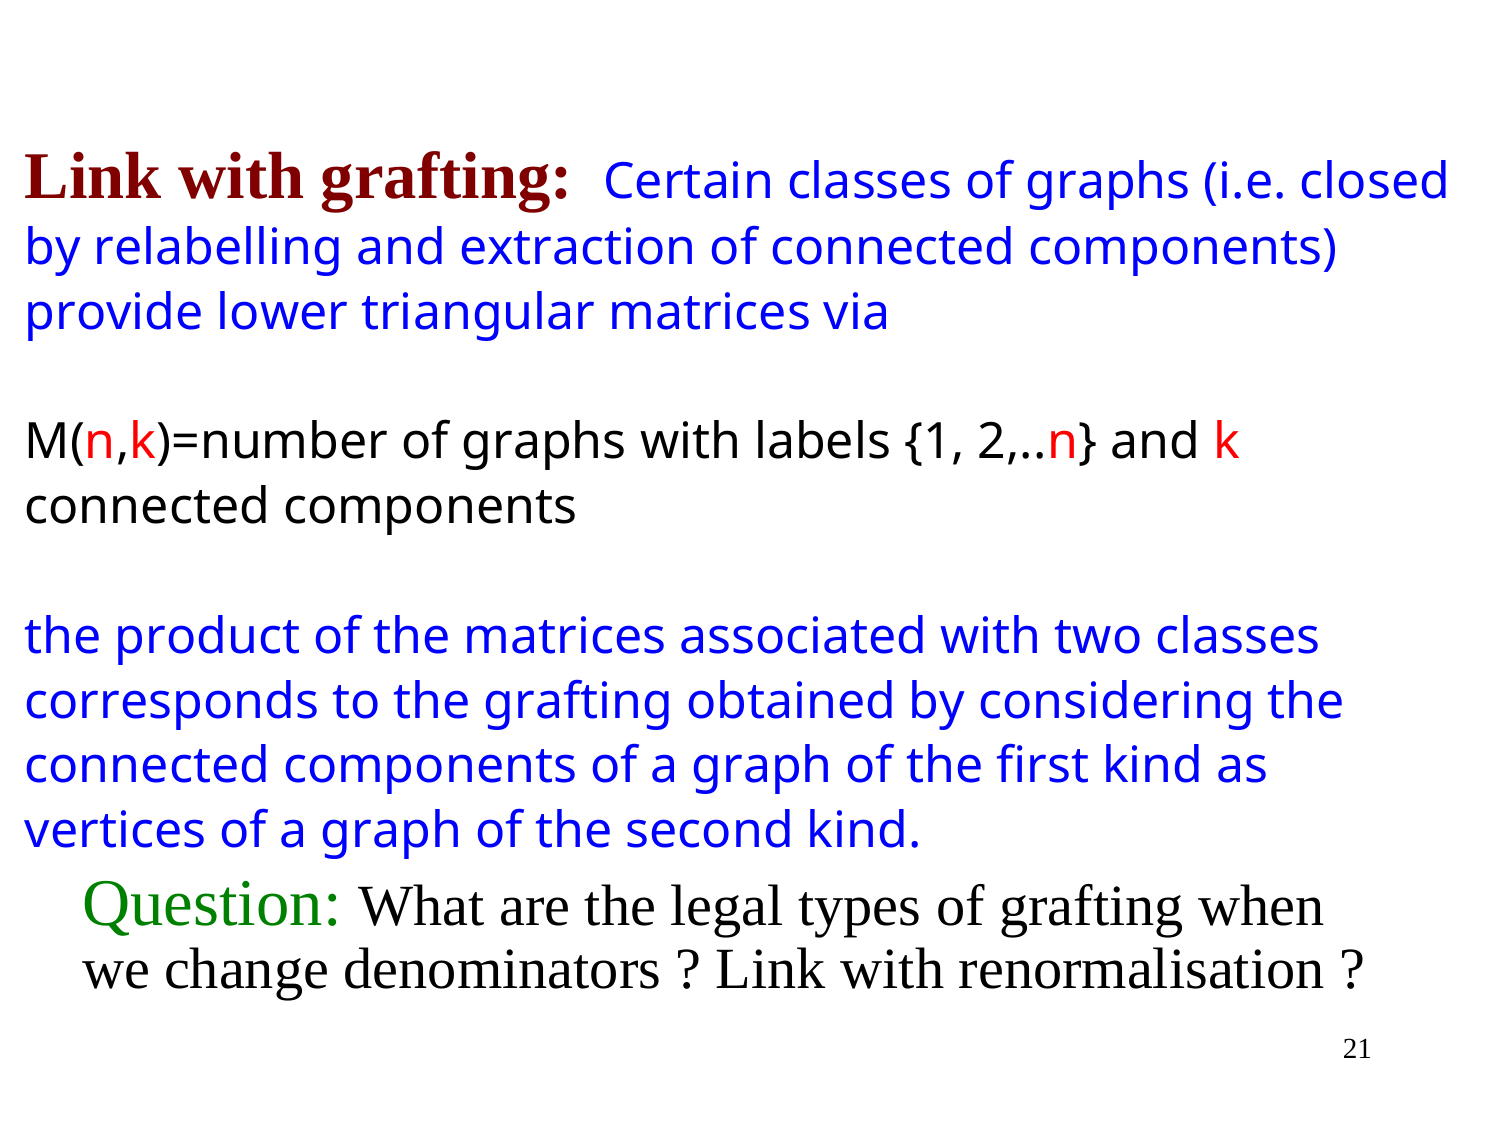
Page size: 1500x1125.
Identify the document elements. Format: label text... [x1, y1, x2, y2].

text_box Question: What are the legal types of grafting when we change denominators ? Link with renormalisation ? [67, 862, 1381, 1014]
text_box Link with grafting: Certain classes of graphs (i.e. closed by relabelling and extraction of connected components) provide lower triangular matrices via M(n,k)=number of graphs with labels {1, 2,..n} and k connected components the product of the matrices associated with two classes corresponds to the grafting obtained by considering the connected components of a graph of the first kind as vertices of a graph of the second kind. [10, 134, 1477, 796]
